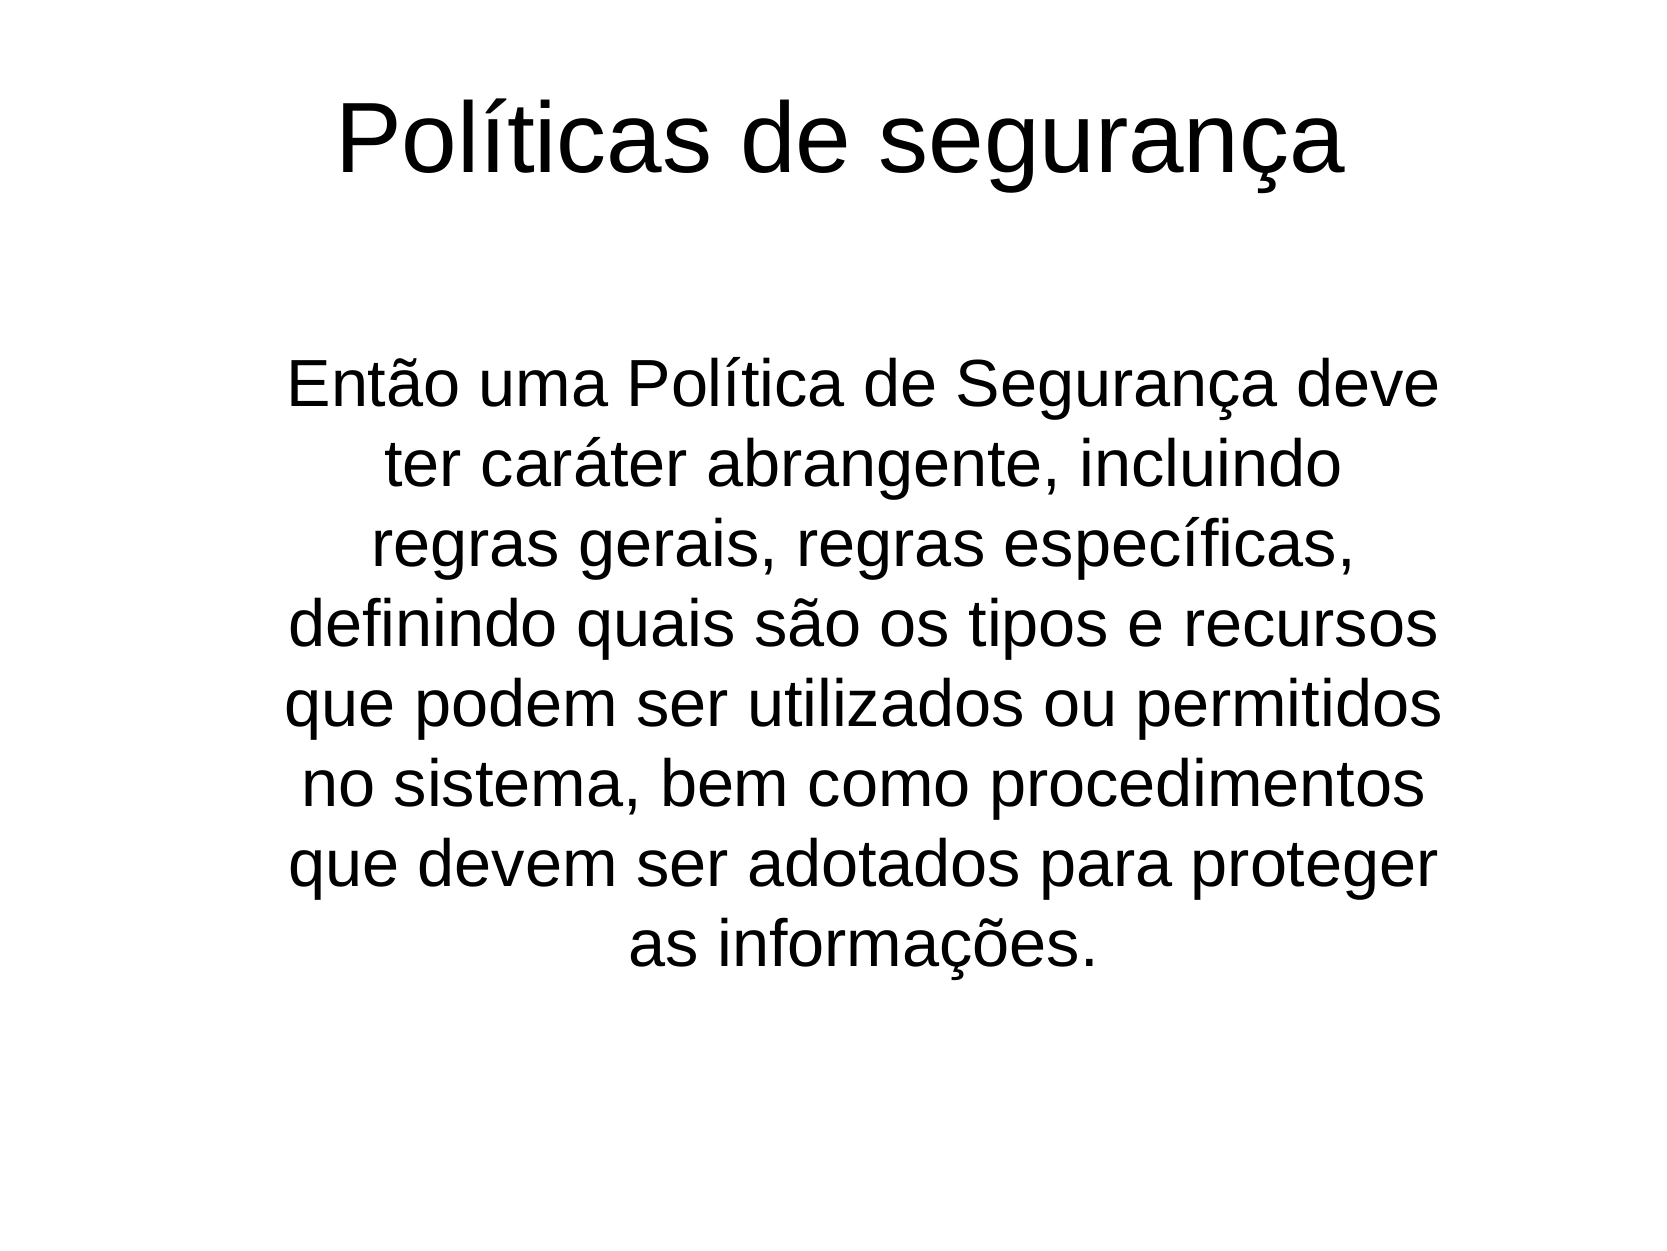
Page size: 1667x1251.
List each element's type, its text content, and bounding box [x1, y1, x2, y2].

subtitle Então uma Política de Segurança deve ter caráter abrangente, incluindo regras gerais, regras específicas, definindo quais são os tipos e recursos que podem ser utilizados ou permitidos no sistema, bem como procedimentos que devem ser adotados para proteger as informações. [276, 253, 1452, 1119]
title Políticas de segurança [150, 66, 1531, 259]
